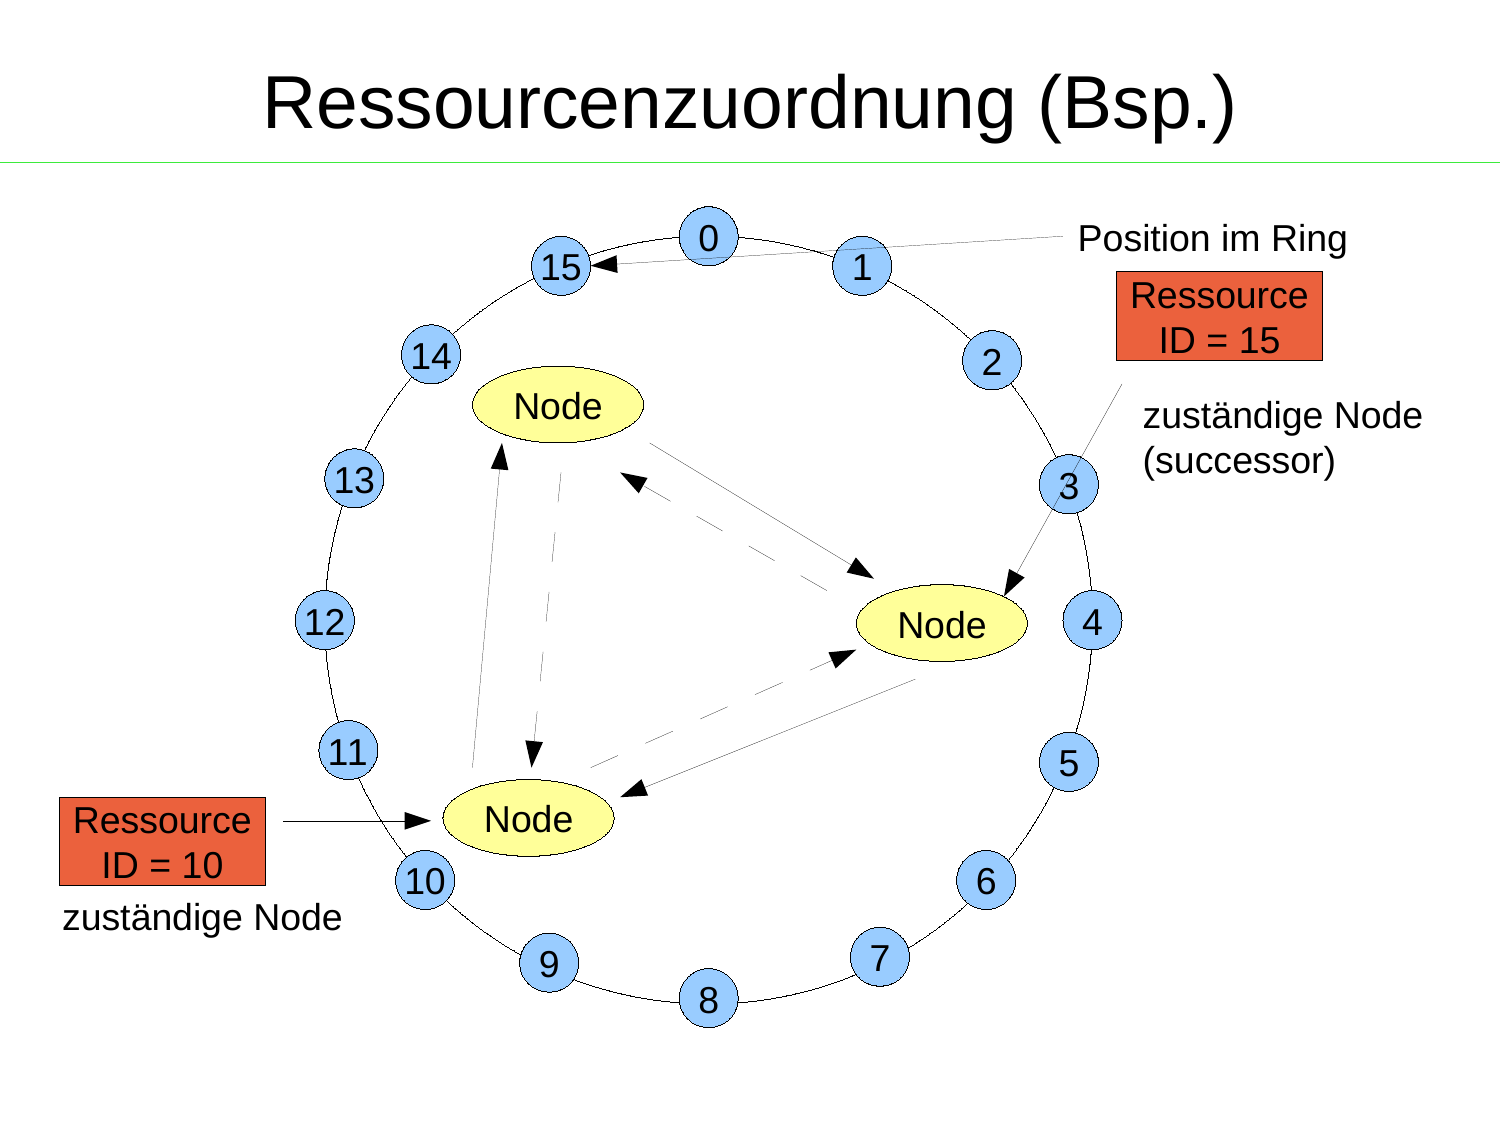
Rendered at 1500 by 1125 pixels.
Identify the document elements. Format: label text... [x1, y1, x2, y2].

text_box Position im Ring [1062, 206, 1388, 267]
text_box zuständige Node [47, 885, 373, 946]
text_box 15 [531, 236, 591, 296]
text_box 9 [519, 933, 579, 993]
title Ressourcenzuordnung (Bsp.) [75, 57, 1426, 148]
text_box Node [442, 779, 615, 857]
text_box 3 [1068, 476, 1073, 484]
text_box Ressource ID = 15 [1116, 271, 1323, 361]
text_box zuständige Node (successor) [1127, 383, 1453, 489]
text_box 7 [850, 927, 910, 987]
text_box Node [856, 584, 1028, 662]
text_box 0 [679, 206, 739, 259]
text_box Ressource ID = 10 [59, 797, 266, 885]
text_box 14 [401, 324, 461, 384]
text_box 11 [318, 720, 378, 780]
text_box Node [472, 366, 644, 443]
text_box 1 [832, 248, 892, 296]
text_box 12 [295, 590, 355, 650]
text_box 10 [395, 850, 455, 910]
text_box 4 [1062, 590, 1123, 650]
text_box 2 [962, 330, 1022, 390]
text_box 6 [956, 850, 1016, 910]
text_box 3 [1053, 457, 1099, 514]
text_box 0 [691, 258, 729, 266]
text_box 5 [1039, 732, 1099, 792]
text_box 1 [837, 236, 885, 250]
text_box 3 [1063, 487, 1074, 497]
text_box 13 [324, 448, 384, 508]
text_box 3 [1039, 454, 1081, 509]
text_box 8 [679, 968, 739, 1028]
